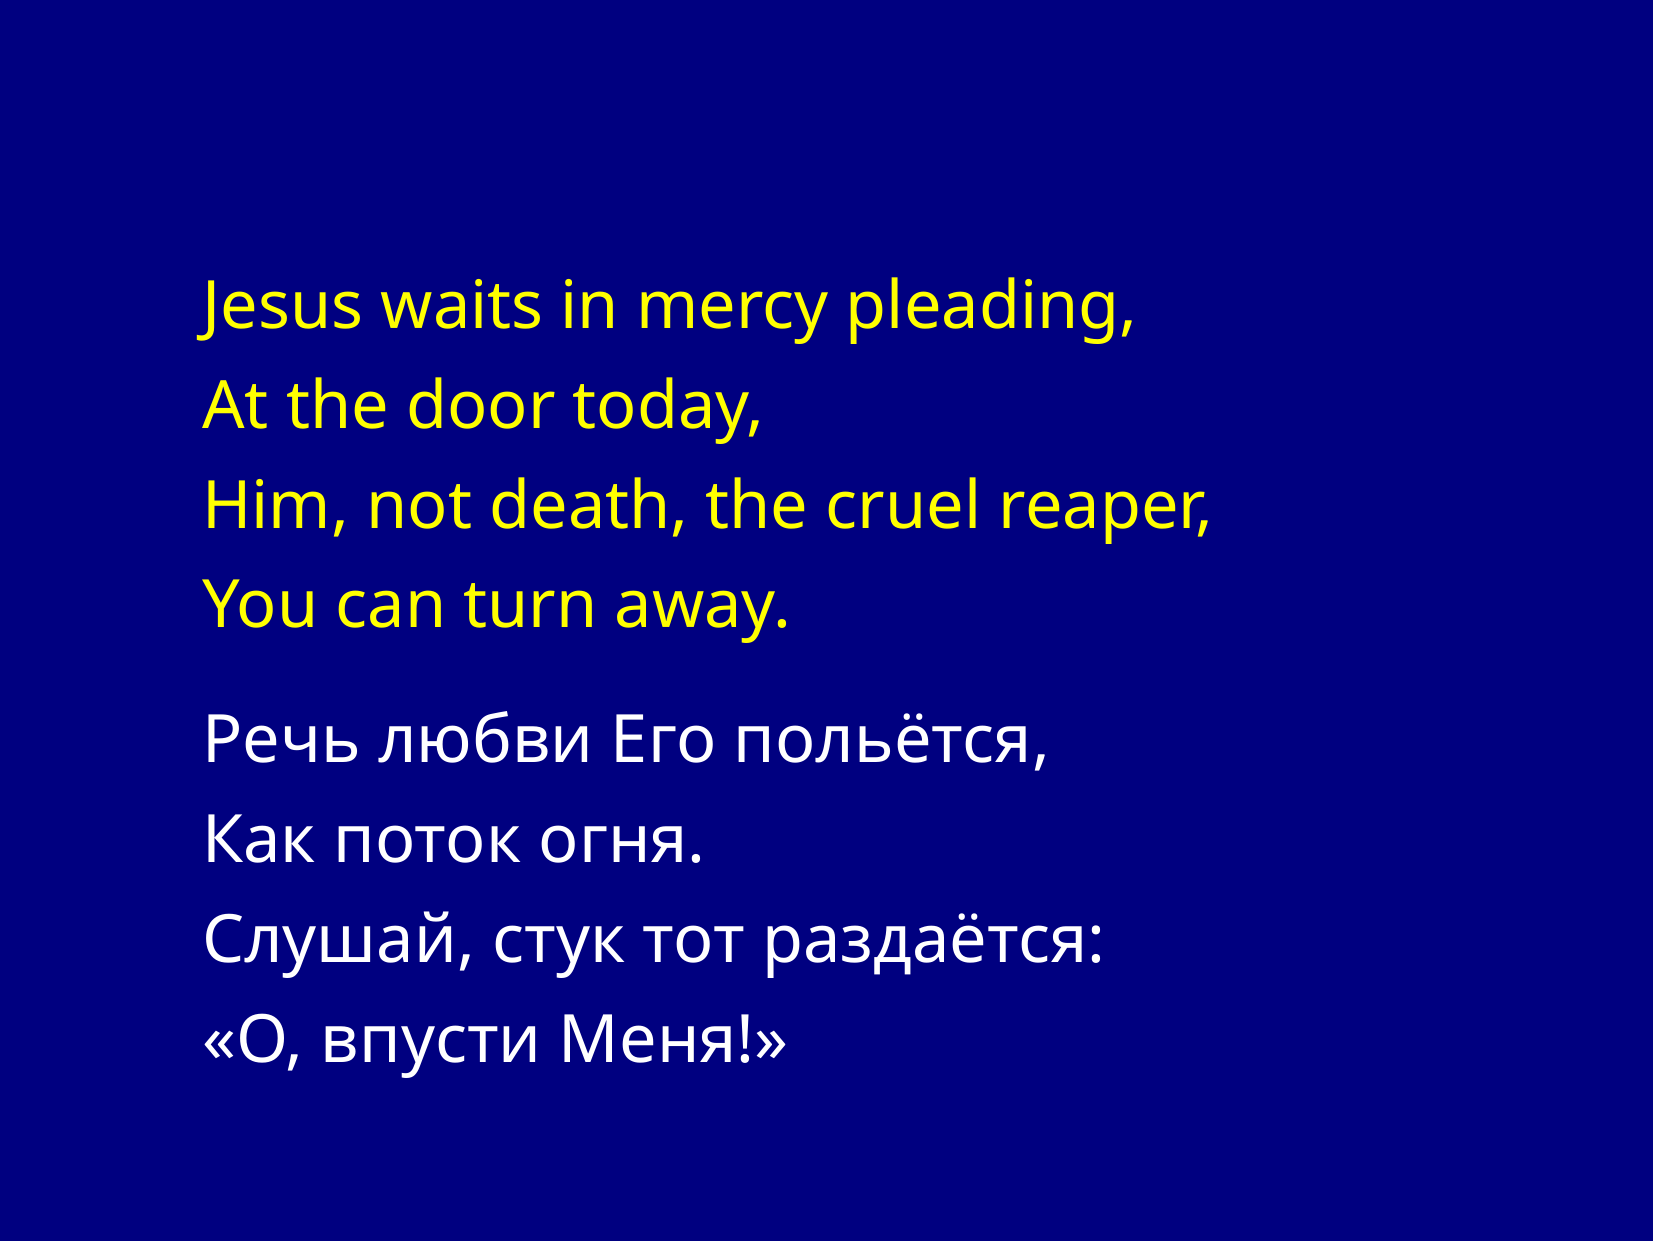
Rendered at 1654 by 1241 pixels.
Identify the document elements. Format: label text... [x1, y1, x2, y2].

text_box Jesus waits in mercy pleading, At the door today, Him, not death, the cruel reaper, You can turn away. [75, 150, 1576, 638]
text_box Речь любви Его польётся, Как поток огня. Слушай, стук тот раздаётся: «О, впусти Меня!» [75, 675, 1576, 1163]
